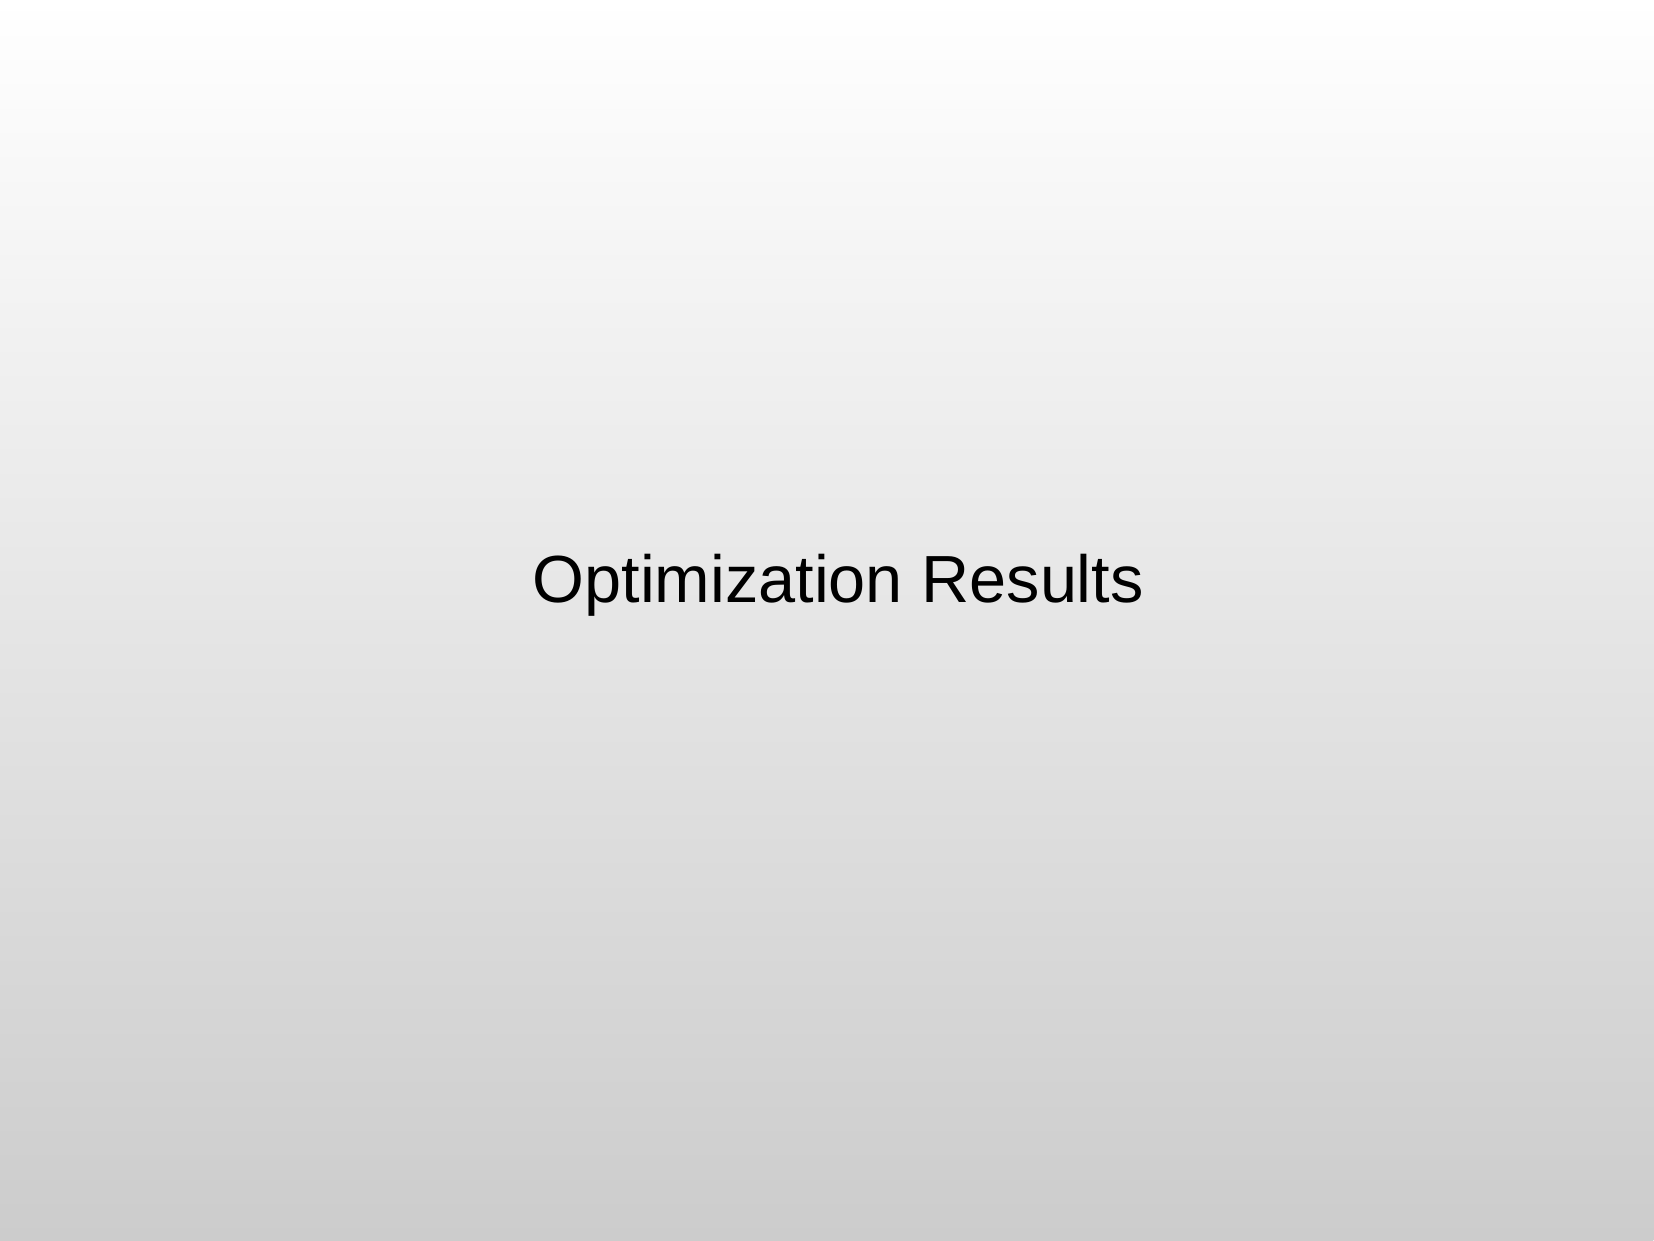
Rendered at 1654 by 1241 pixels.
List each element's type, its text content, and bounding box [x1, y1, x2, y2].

subtitle Optimization Results [82, 49, 1571, 1109]
